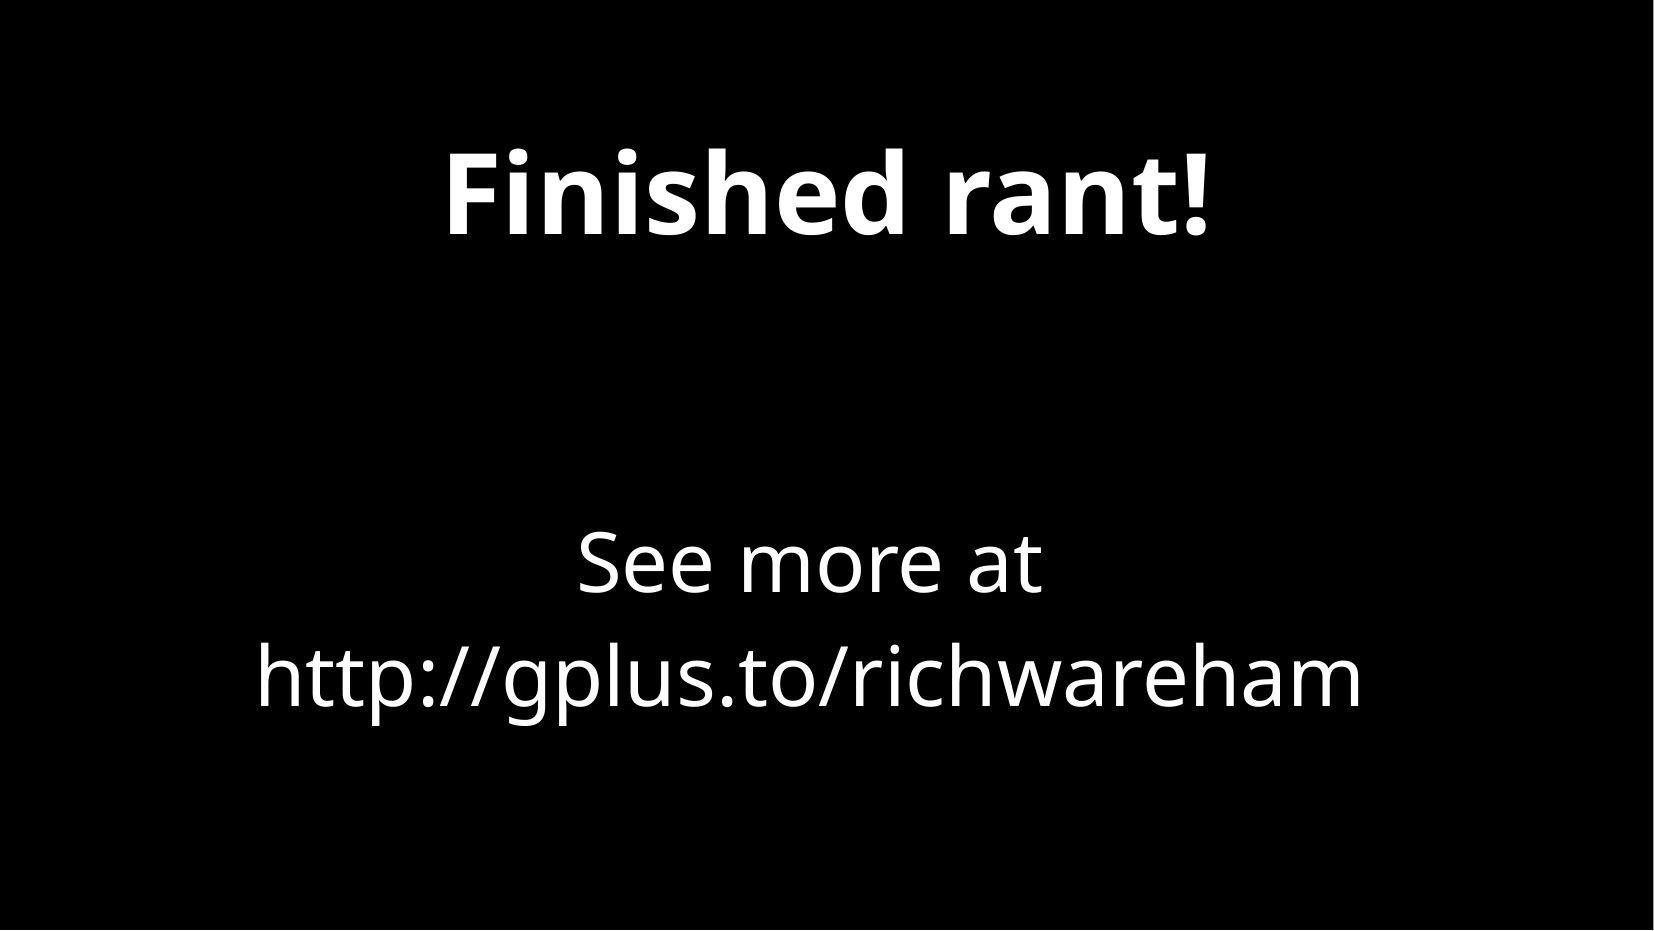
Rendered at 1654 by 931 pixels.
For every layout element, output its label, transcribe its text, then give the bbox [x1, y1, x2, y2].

subtitle See more at http://gplus.to/richwareham [82, 347, 1538, 888]
title Finished rant! [82, 49, 1571, 333]
